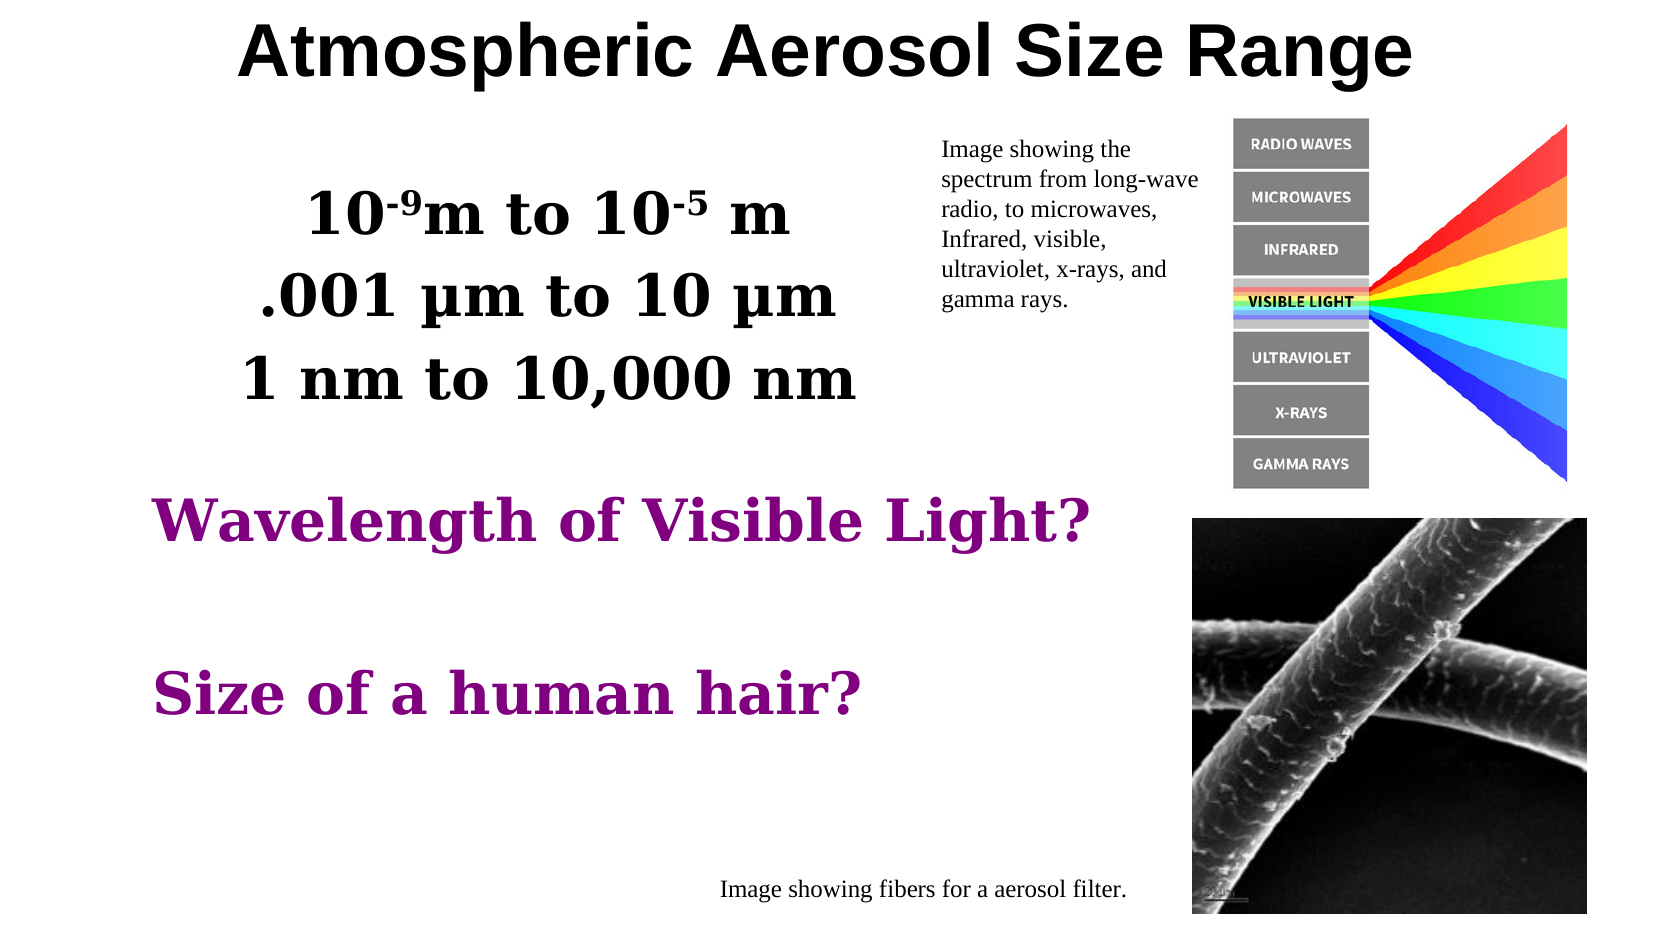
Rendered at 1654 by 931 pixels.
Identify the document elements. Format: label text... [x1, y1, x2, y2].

text_box Image showing the spectrum from long-wave radio, to microwaves, Infrared, visible, ultraviolet, x-rays, and gamma rays. [926, 125, 1229, 433]
picture [1218, 102, 1568, 505]
text_box Image showing fibers for a aerosol filter. [704, 865, 1193, 911]
text_box Wavelength of Visible Light? Size of a human hair? [137, 479, 1540, 738]
text_box 10-9m to 10-5 m .001 µm to 10 µm 1 nm to 10,000 nm‏ [171, 172, 925, 421]
picture [1192, 518, 1587, 914]
title Atmospheric Aerosol Size Range [0, 0, 1654, 102]
